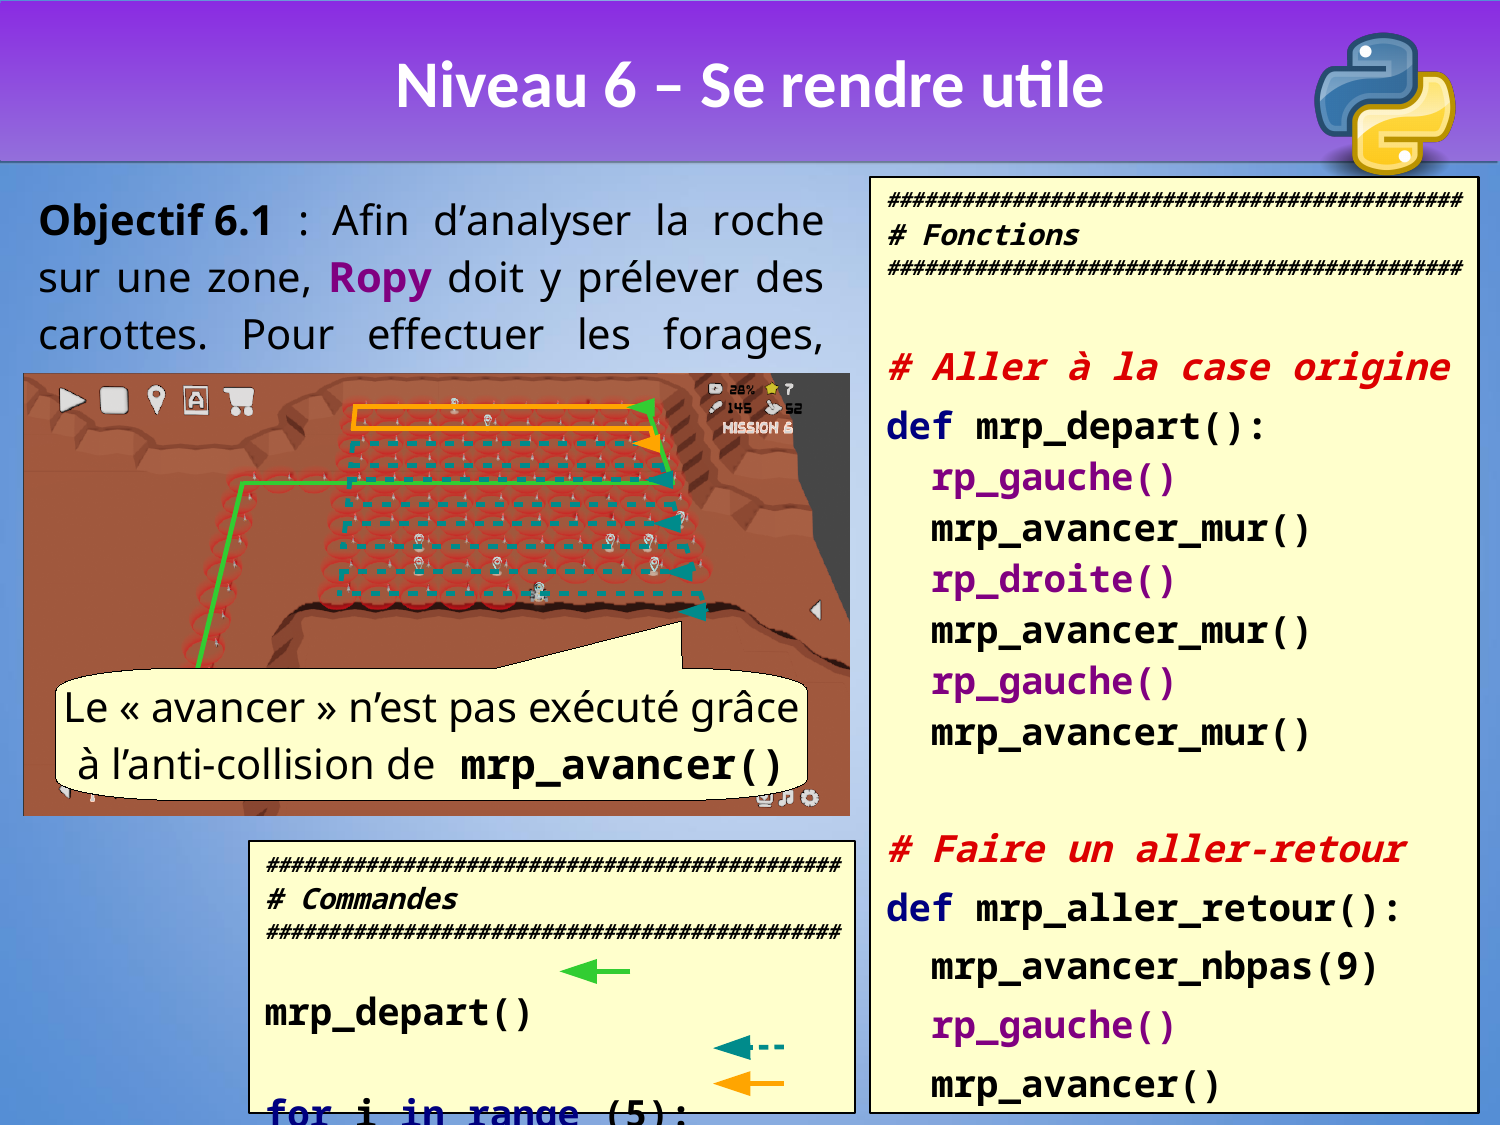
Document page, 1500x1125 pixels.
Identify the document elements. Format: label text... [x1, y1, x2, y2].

picture [321, 1114, 363, 1125]
text_box Le « avancer » n’est pas exécuté grâce à l’anti-collision de mrp_avancer() [55, 621, 808, 801]
picture [496, 1118, 504, 1123]
picture [541, 1114, 549, 1123]
text_box Niveau 6 – Se rendre utile [0, 1, 1500, 161]
picture [641, 1114, 658, 1125]
picture [294, 1114, 302, 1123]
picture [430, 1114, 437, 1125]
text_box ############################################## # Fonctions ############################################## # Aller à la case origine def mrp_depart(): rp_gauche() mrp_avancer_mur() rp_droite() mrp_avancer_mur() rp_gauche() mrp_avancer_mur() # Faire un aller-retour def mrp_aller_retour(): mrp_avancer_nbpas(9) rp_gauche() mrp_avancer() rp_gauche() mrp_avancer_nbpas(9) rp_droite() mrp_avancer() rp_droite() [870, 177, 1479, 1114]
picture [414, 1114, 424, 1125]
picture [277, 1114, 291, 1125]
picture [614, 1114, 638, 1125]
picture [520, 1114, 527, 1125]
text_box ############################################## # Commandes ############################################## mrp_depart() for i in range (5): mrp_aller_retour() [249, 841, 856, 1114]
picture [509, 1114, 514, 1125]
picture [564, 1114, 610, 1125]
picture [305, 1114, 316, 1125]
picture [443, 1114, 474, 1125]
text_box Objectif 6.1 : Afin d’analyser la roche sur une zone, Ropy doit y prélever des carottes. Pour effectuer les forages, Ropy doit passer sur toutes les cases. [23, 183, 840, 373]
picture [533, 1114, 538, 1125]
picture [479, 1114, 498, 1125]
picture [369, 1114, 408, 1125]
picture [554, 1114, 562, 1125]
picture [0, 29, 1500, 1125]
